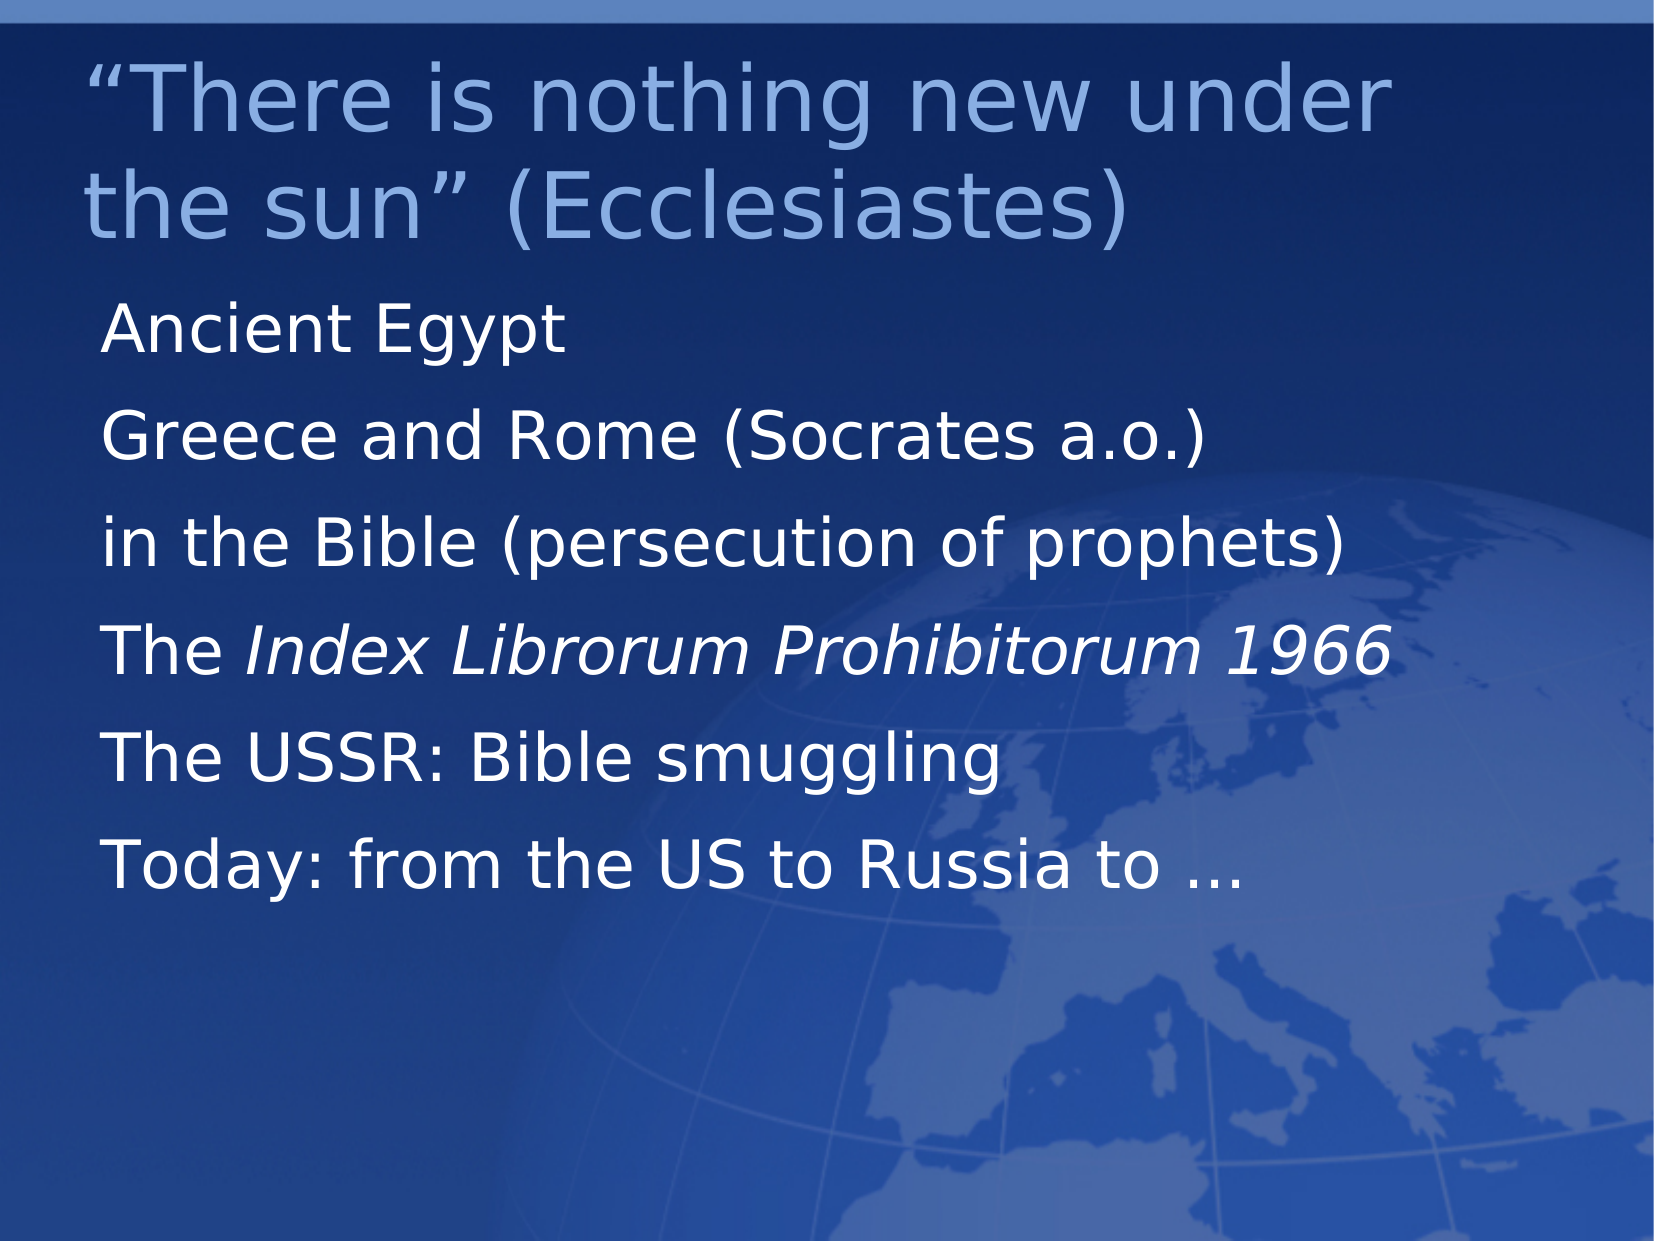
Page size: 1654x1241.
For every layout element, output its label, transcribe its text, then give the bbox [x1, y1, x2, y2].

picture [0, 0, 1654, 1241]
title “There is nothing new under the sun” (Ecclesiastes) [82, 45, 1571, 261]
list Ancient Egypt Greece and Rome (Socrates a.o.) in the Bible (persecution of prophets) The Index Librorum Prohibitorum 1966 The USSR: Bible smuggling Today: from the US to Russia to ... [82, 290, 1571, 1094]
